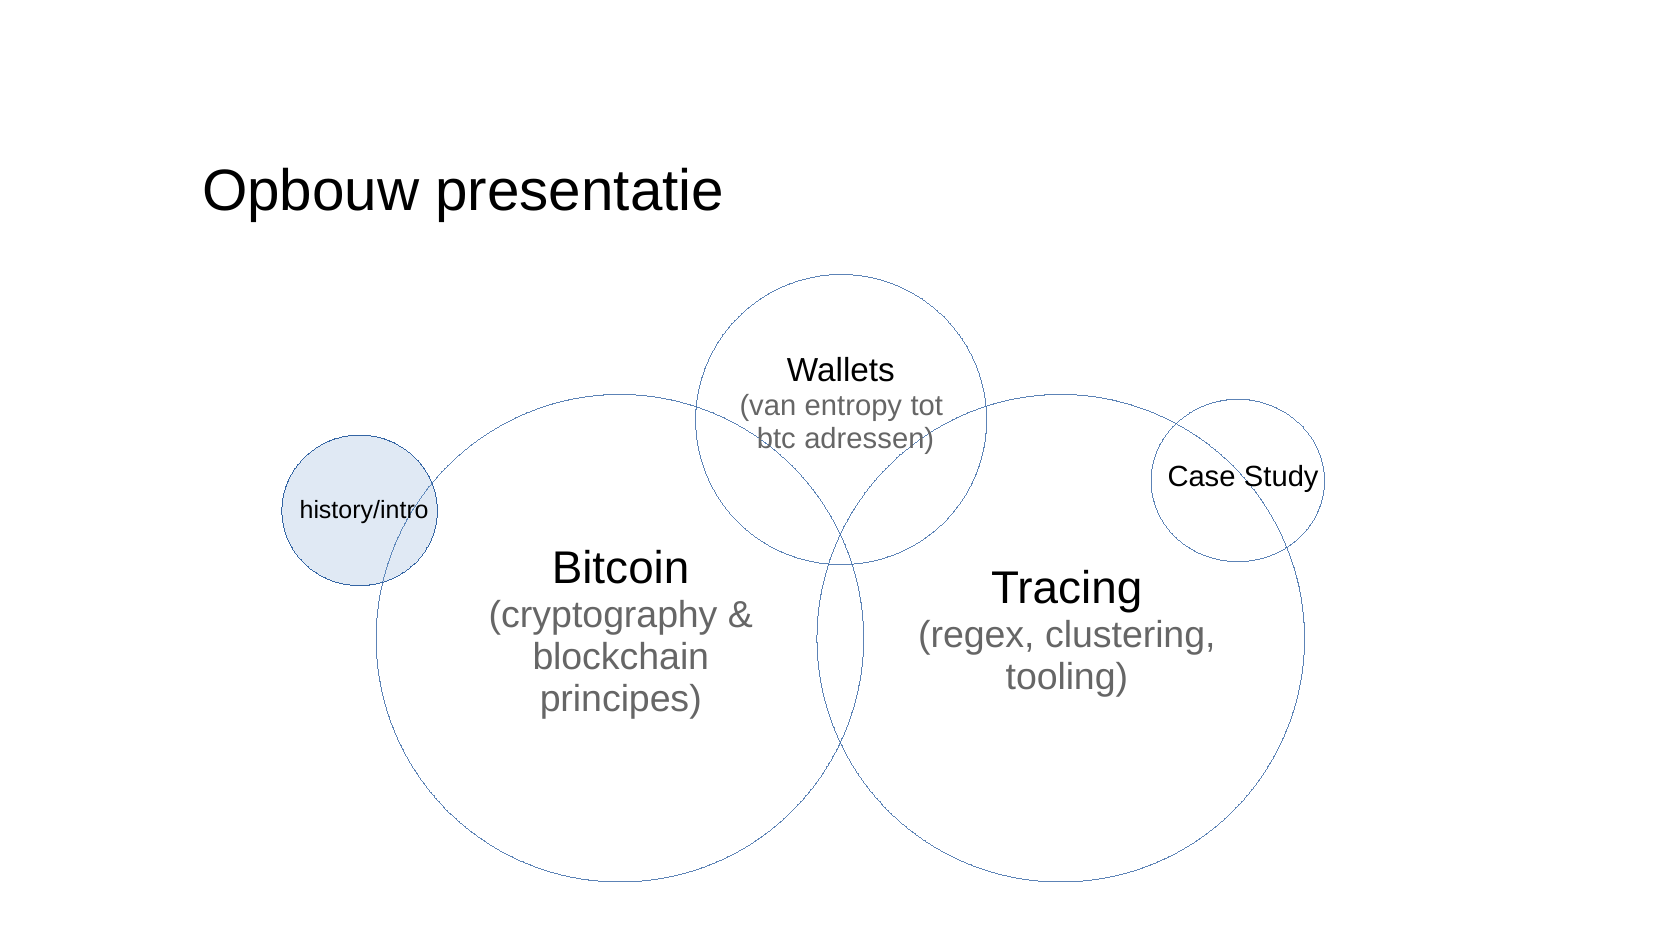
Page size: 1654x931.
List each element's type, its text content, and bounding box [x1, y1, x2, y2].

text_box history/intro [262, 488, 466, 536]
text_box [716, 274, 966, 344]
text_box Wallets (van entropy tot btc adressen) [676, 344, 1015, 509]
text_box Bitcoin (cryptography & blockchain principes) [449, 534, 793, 727]
text_box [285, 394, 1322, 882]
text_box Tracing (regex, clustering, tooling) [882, 555, 1252, 738]
text_box Opbouw presentatie [187, 150, 938, 263]
text_box Case Study [1141, 452, 1345, 501]
